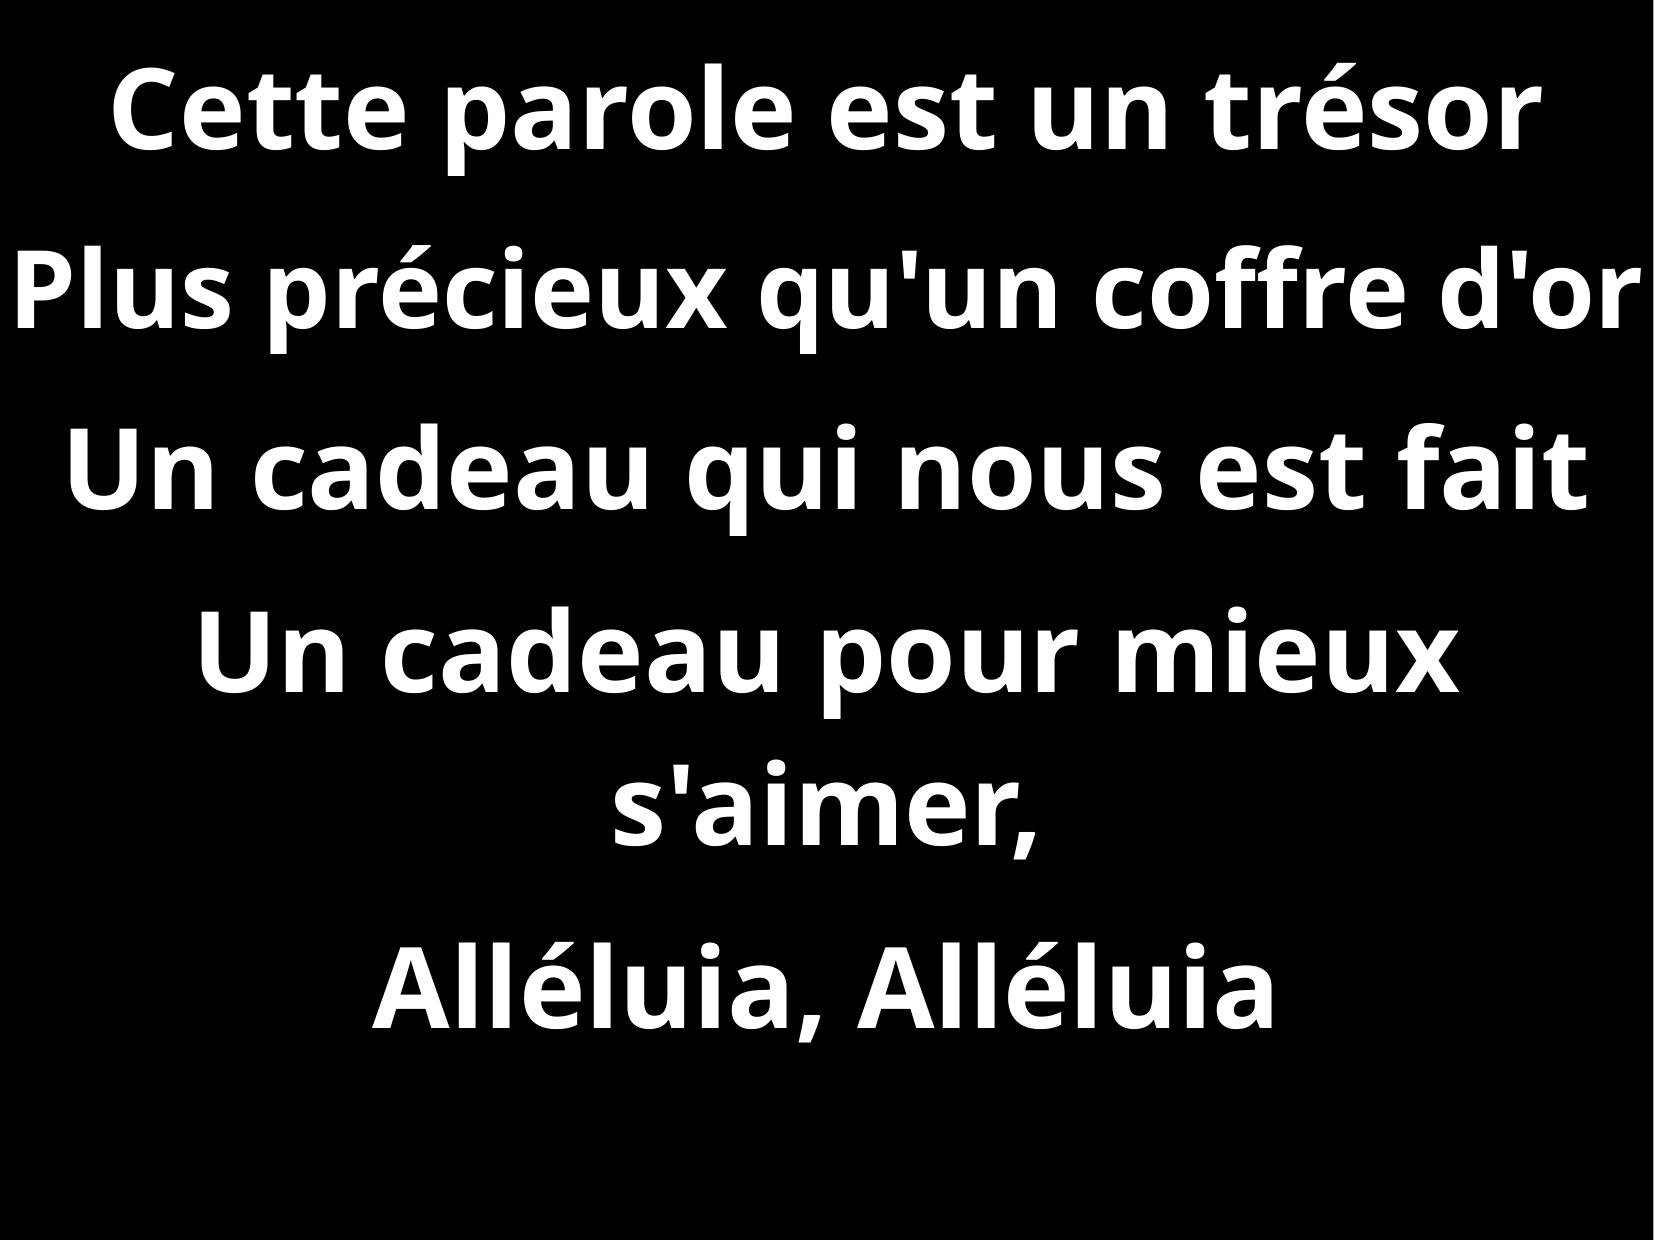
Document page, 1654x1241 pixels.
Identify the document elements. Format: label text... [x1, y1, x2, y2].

list Cette parole est un trésor Plus précieux qu'un coffre d'or Un cadeau qui nous est fait Un cadeau pour mieux s'aimer, Alléluia, Alléluia [0, 29, 1654, 1241]
